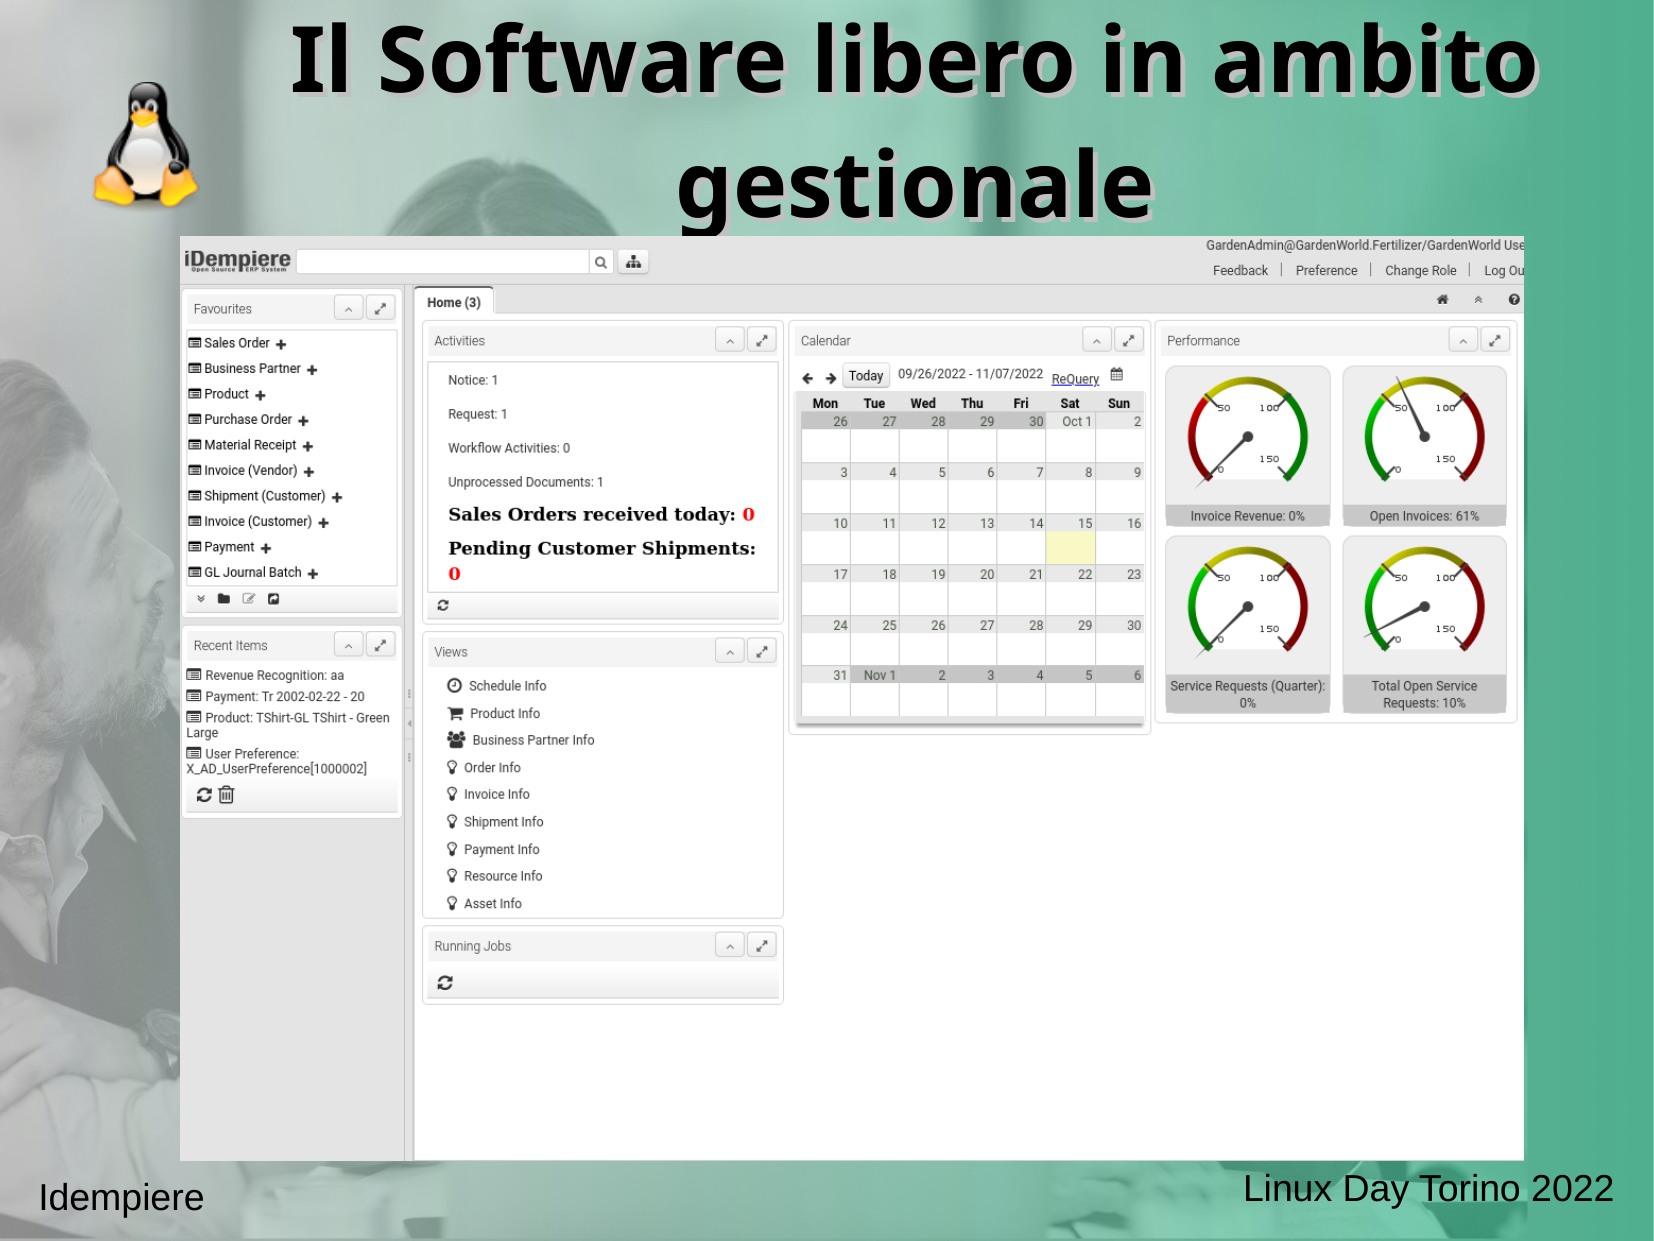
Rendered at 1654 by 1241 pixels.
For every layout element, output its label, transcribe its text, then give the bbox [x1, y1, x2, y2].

table_header [130, 410, 180, 510]
picture [0, 0, 1654, 1241]
text_box Idempiere [23, 1169, 220, 1227]
table_cell [130, 702, 180, 766]
table_cell [130, 638, 180, 702]
title Il Software libero in ambito gestionale [259, 17, 1571, 222]
table_cell [130, 574, 180, 638]
table_cell [130, 510, 180, 574]
text_box Linux Day Torino 2022 [1228, 1159, 1630, 1217]
table_cell [130, 766, 180, 830]
